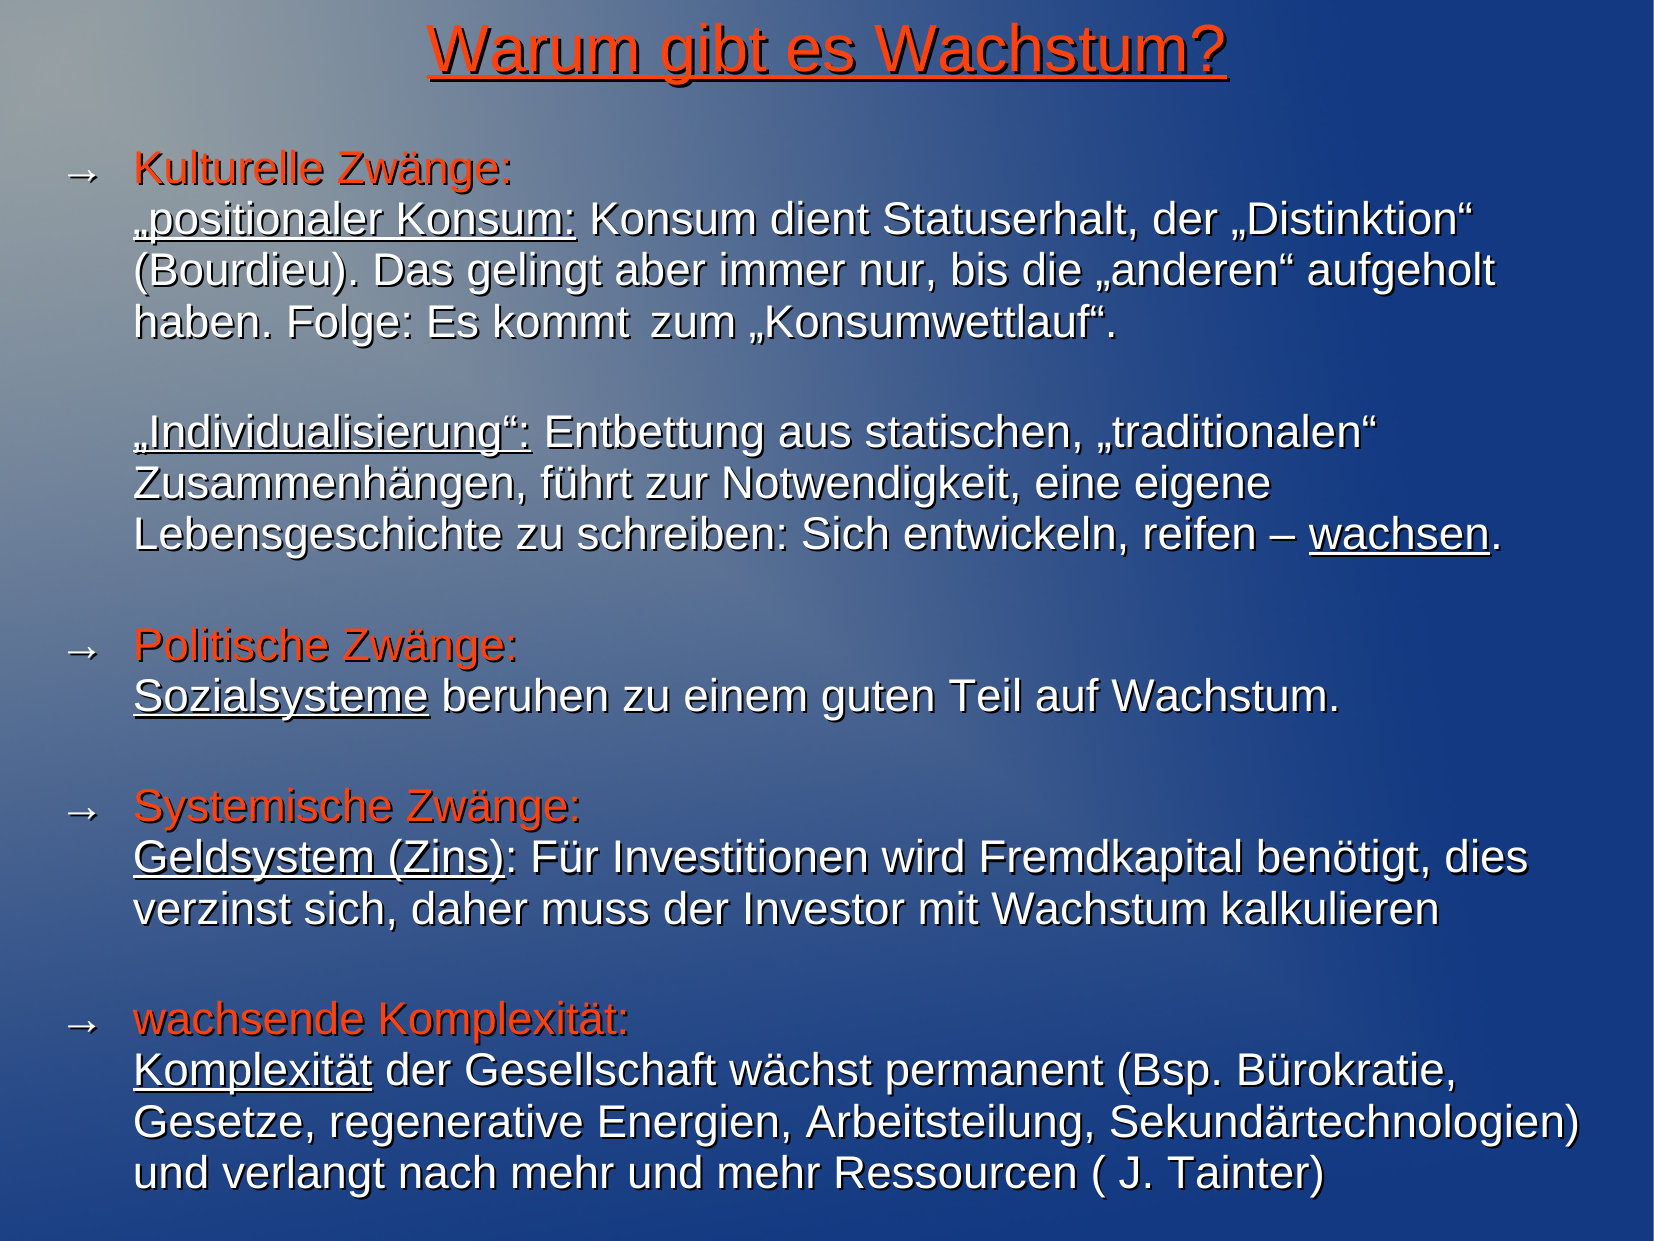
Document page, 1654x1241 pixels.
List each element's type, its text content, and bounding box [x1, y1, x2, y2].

list → Kulturelle Zwänge: „positionaler Konsum: Konsum dient Statuserhalt, der „Distinktion“ (Bourdieu). Das gelingt aber immer nur, bis die „anderen“ aufgeholt haben. Folge: Es kommt zum „Konsumwettlauf“. „Individualisierung“: Entbettung aus statischen, „traditionalen“ Zusammenhängen, führt zur Notwendigkeit, eine eigene Lebensgeschichte zu schreiben: Sich entwickeln, reifen – wachsen. → Politische Zwänge: Sozialsysteme beruhen zu einem guten Teil auf Wachstum. → Systemische Zwänge: Geldsystem (Zins): Für Investitionen wird Fremdkapital benötigt, dies verzinst sich, daher muss der Investor mit Wachstum kalkulieren → wachsende Komplexität: Komplexität der Gesellschaft wächst permanent (Bsp. Bürokratie, Gesetze, regenerative Energien, Arbeitsteilung, Sekundärtechnologien) und verlangt nach mehr und mehr Ressourcen ( J. Tainter) [59, 141, 1595, 1195]
title Warum gibt es Wachstum? [0, 2, 1654, 95]
picture [0, 95, 1654, 1241]
